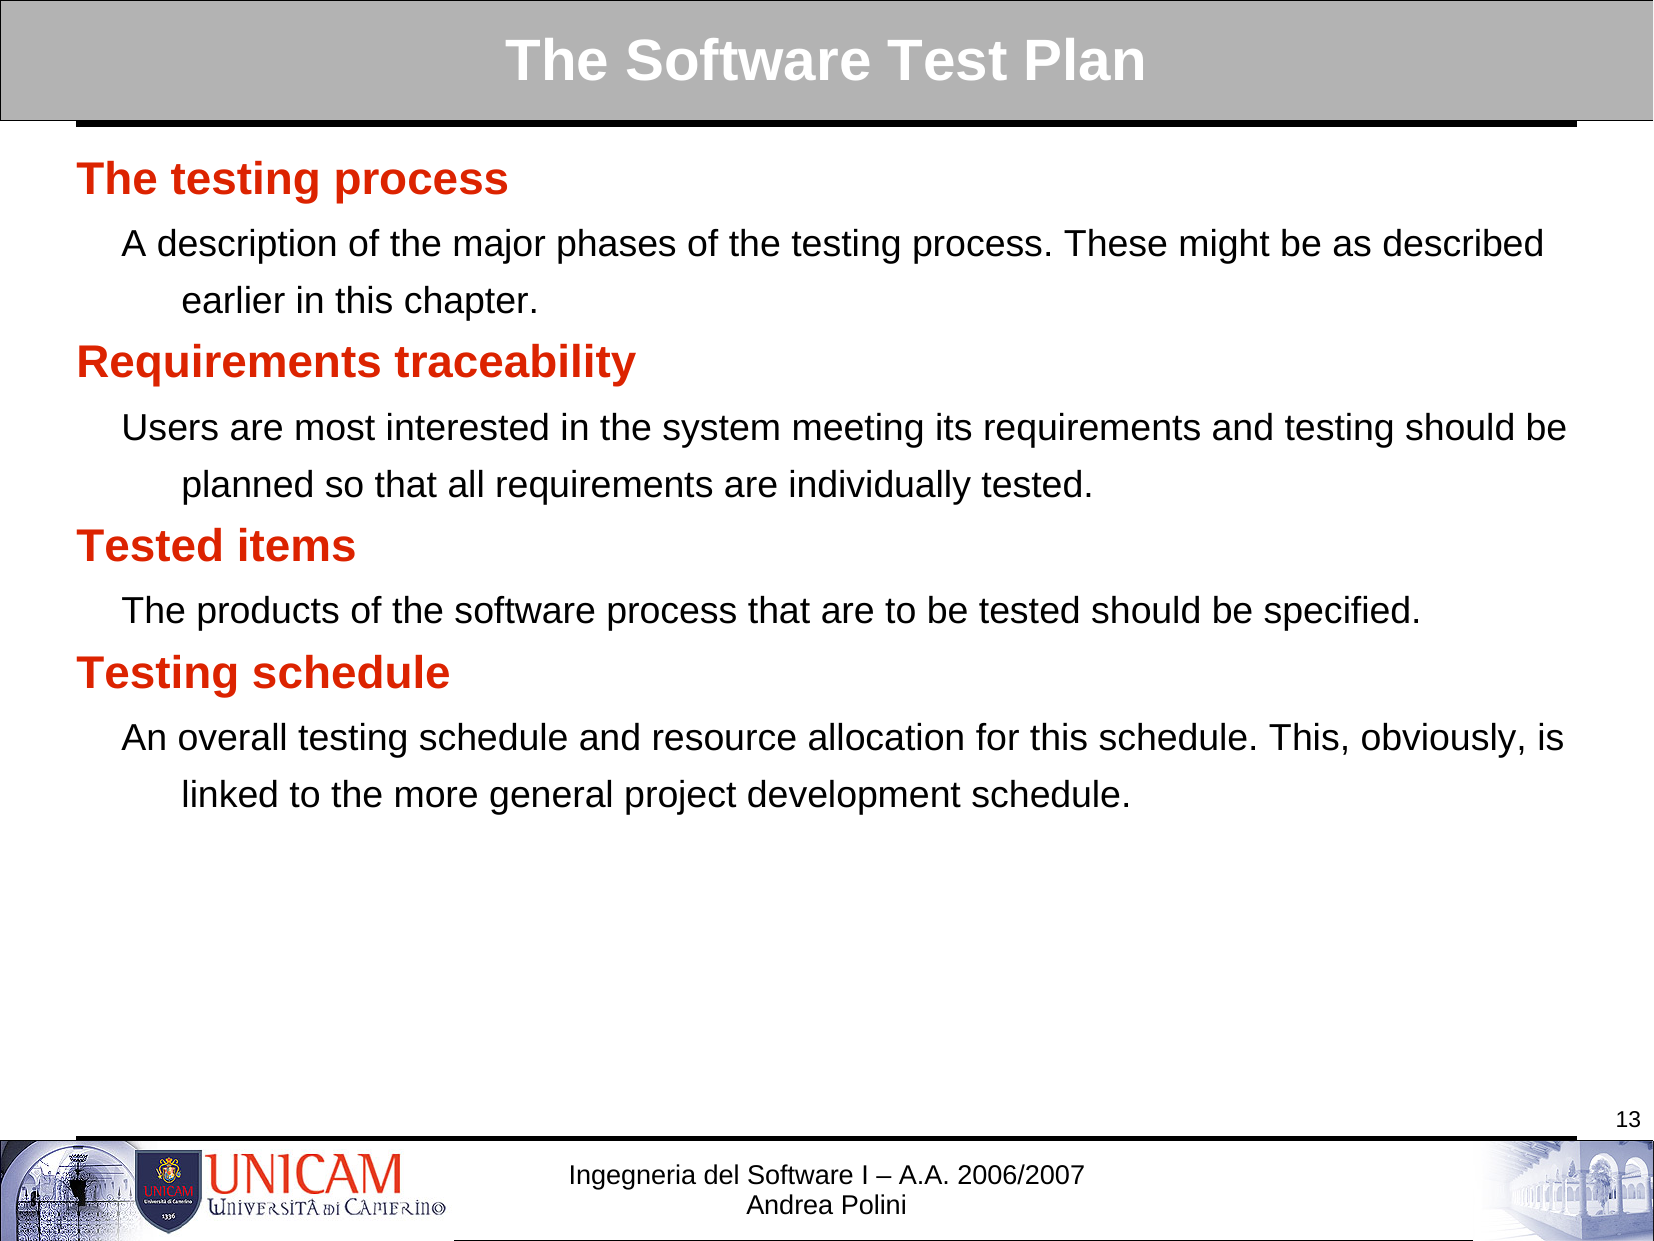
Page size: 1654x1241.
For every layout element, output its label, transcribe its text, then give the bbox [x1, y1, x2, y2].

list The testing process A description of the major phases of the testing process. These might be as described earlier in this chapter. Requirements traceability Users are most interested in the system meeting its requirements and testing should be planned so that all requirements are individually tested. Tested items The products of the software process that are to be tested should be specified. Testing schedule An overall testing schedule and resource allocation for this schedule. This, obviously, is linked to the more general project development schedule. [76, 152, 1577, 999]
title The Software Test Plan [0, 0, 1653, 121]
picture [0, 1141, 454, 1241]
picture [1473, 1141, 1654, 1241]
